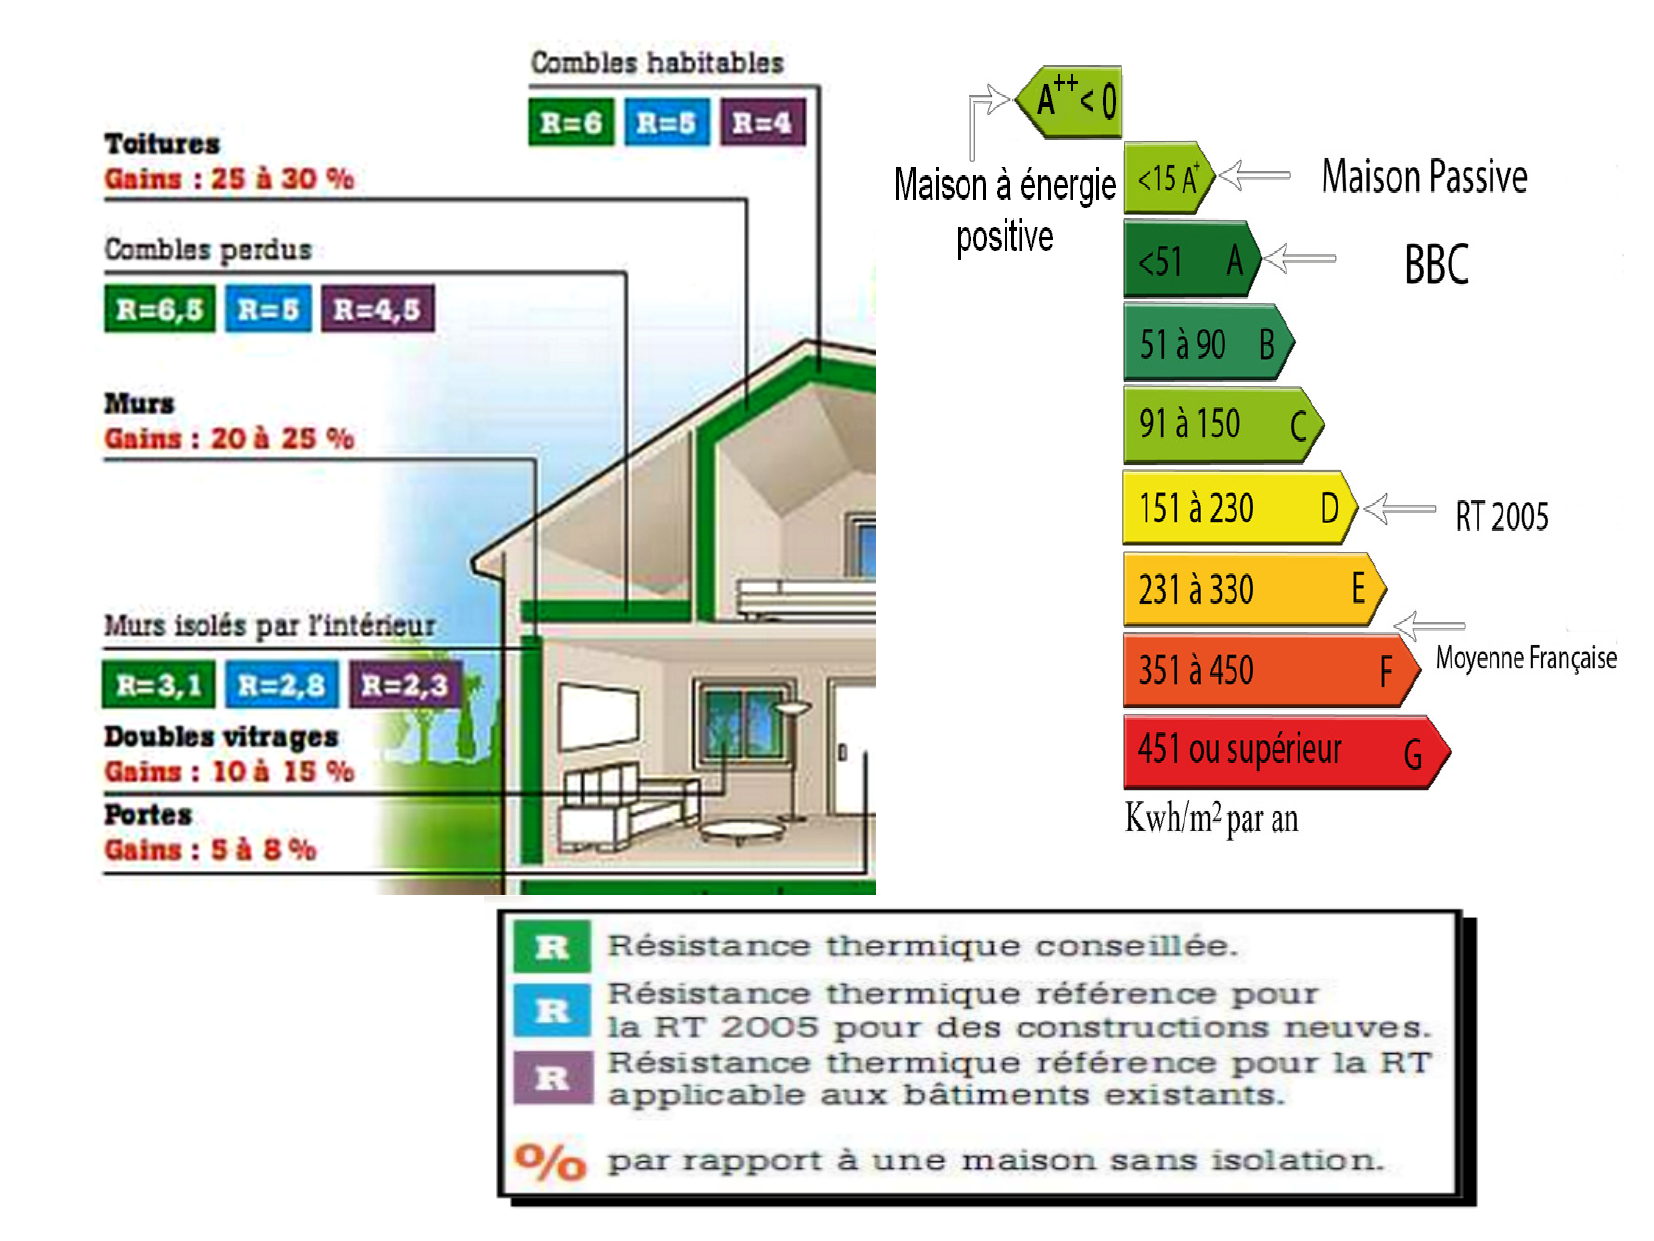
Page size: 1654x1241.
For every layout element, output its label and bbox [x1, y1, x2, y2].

picture [484, 896, 1489, 1217]
picture [94, 35, 876, 895]
picture [892, 47, 1630, 869]
